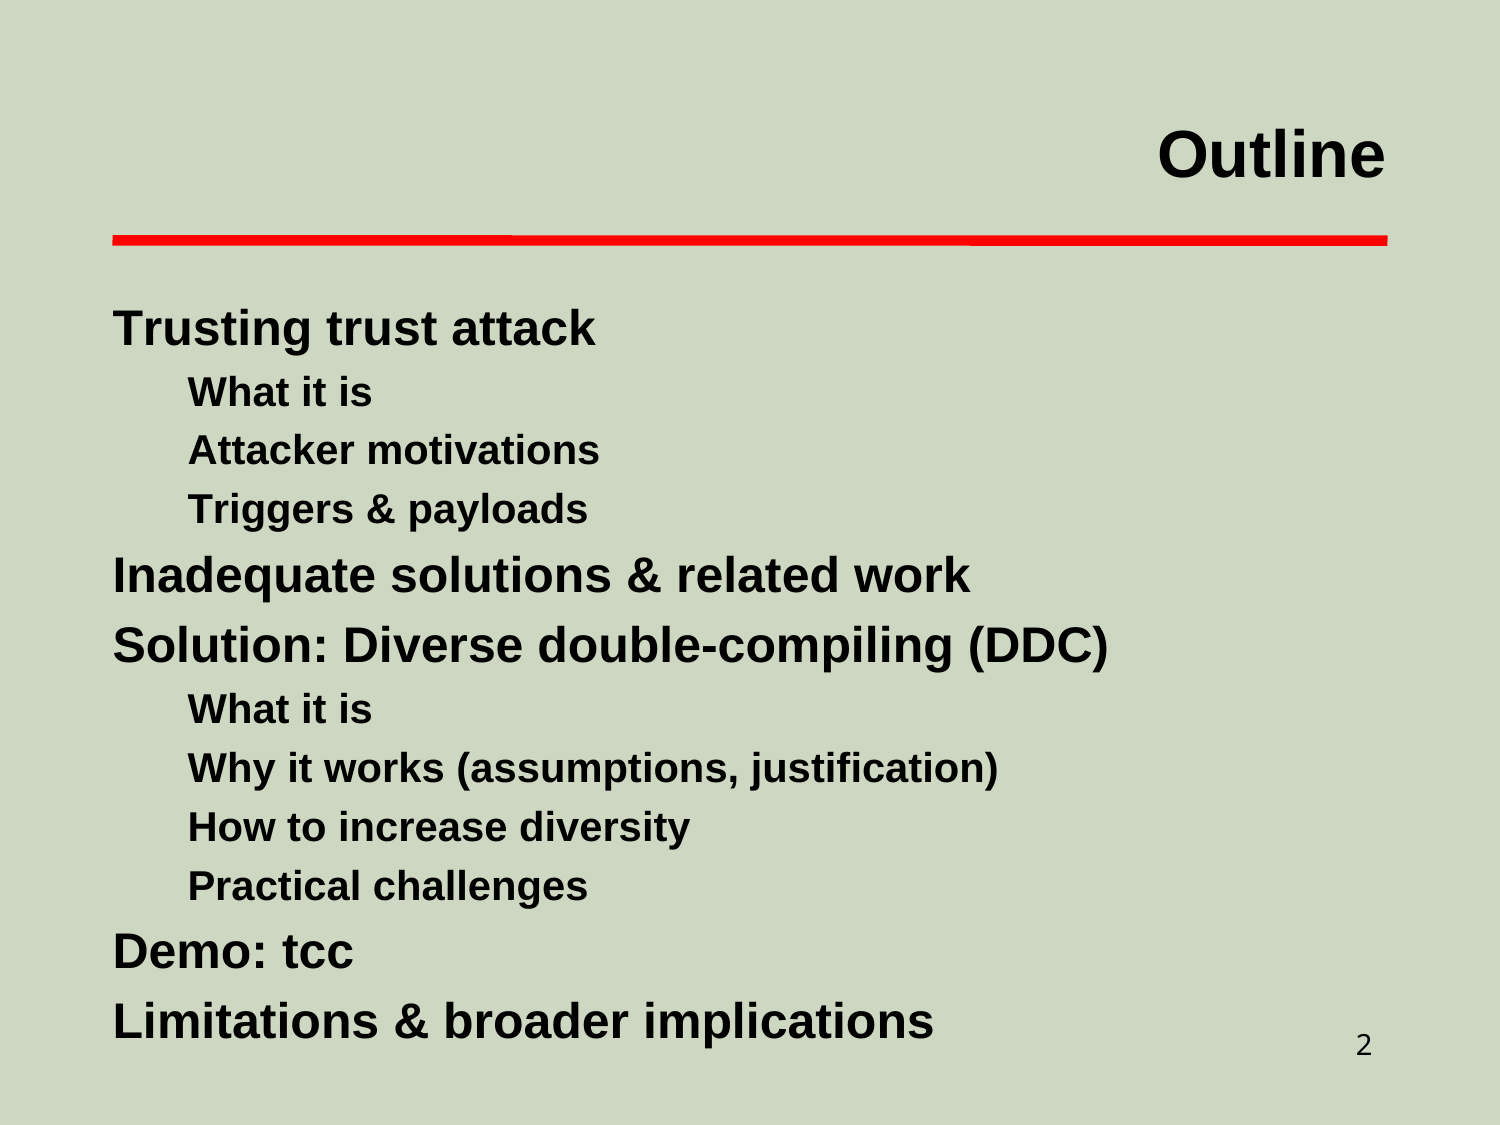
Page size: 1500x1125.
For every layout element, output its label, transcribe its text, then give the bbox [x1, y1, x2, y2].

list Trusting trust attack What it is Attacker motivations Triggers & payloads Inadequate solutions & related work Solution: Diverse double-compiling (DDC) What it is Why it works (assumptions, justification) How to increase diversity Practical challenges Demo: tcc Limitations & broader implications [112, 299, 1387, 1114]
title Outline [124, 85, 1387, 223]
